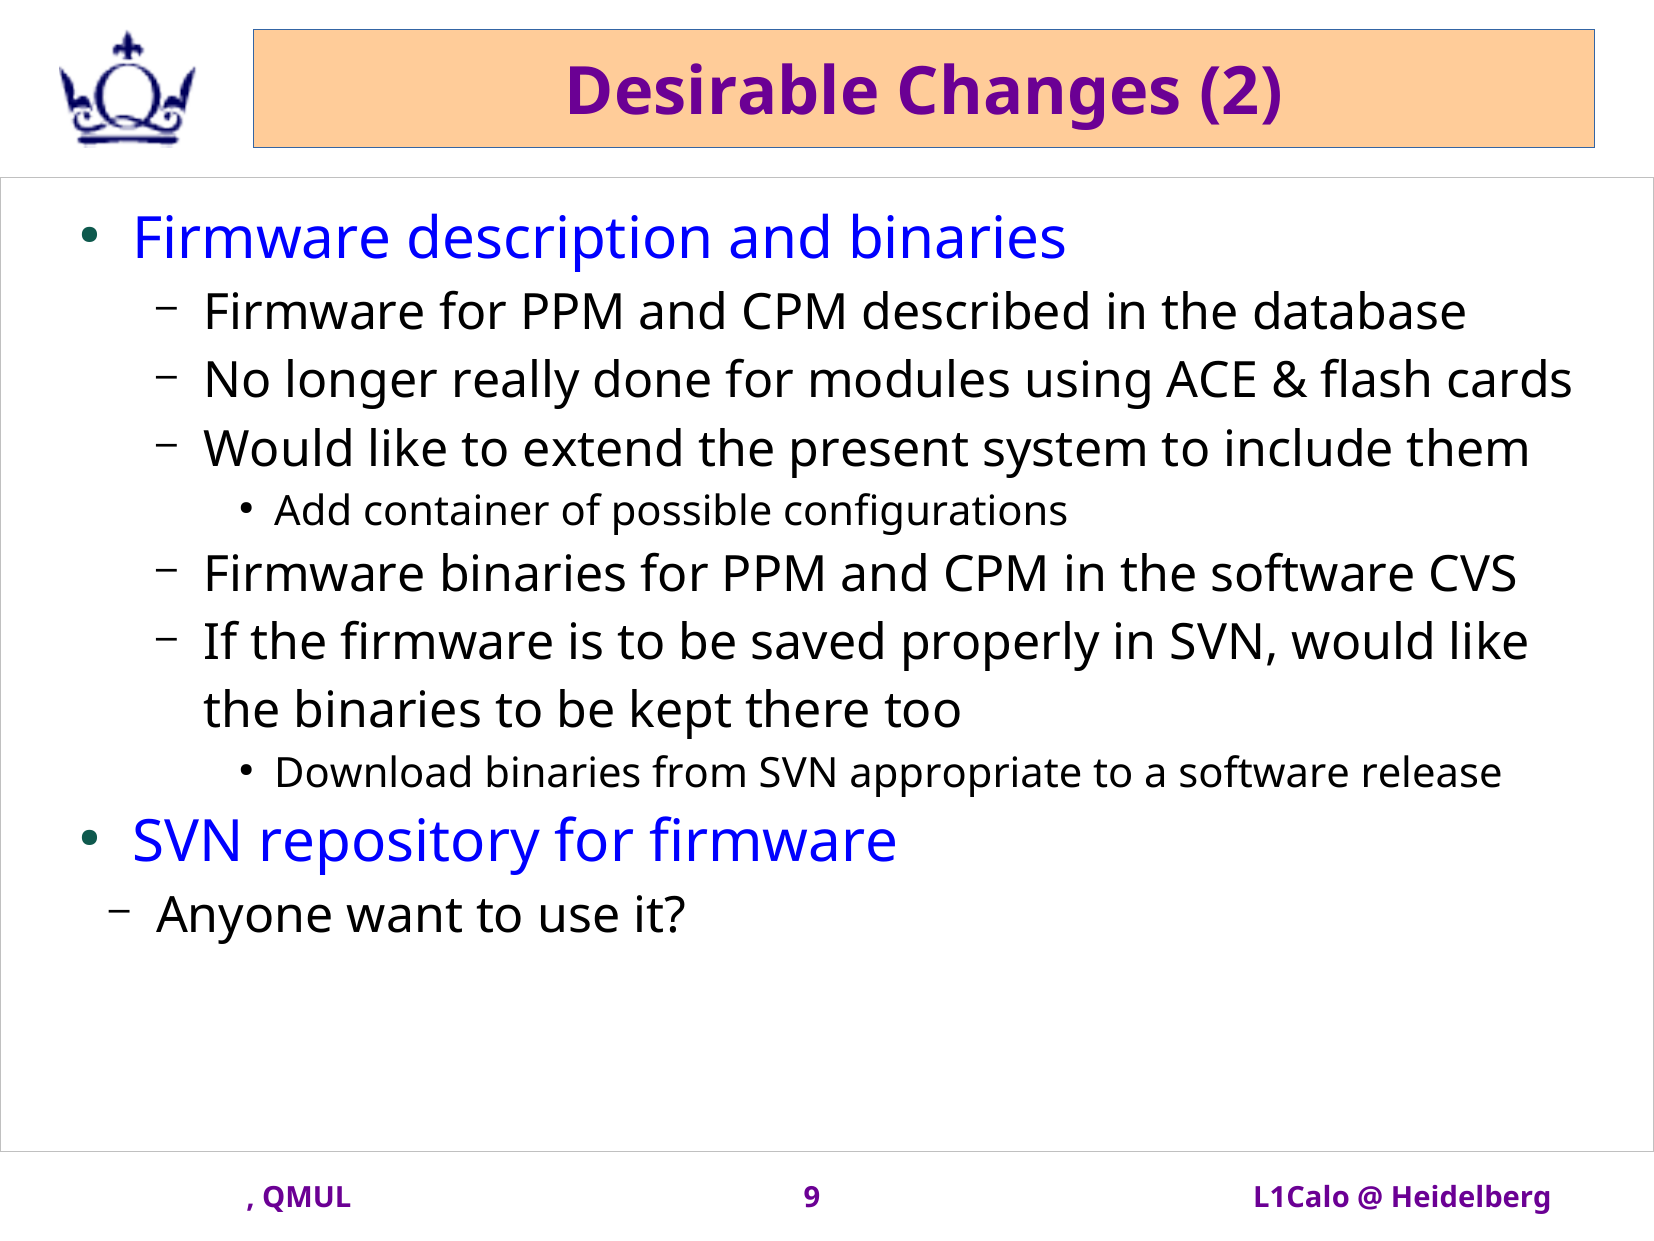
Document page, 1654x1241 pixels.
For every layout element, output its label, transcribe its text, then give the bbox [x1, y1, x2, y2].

list Firmware description and binaries Firmware for PPM and CPM described in the database No longer really done for modules using ACE & flash cards Would like to extend the present system to include them Add container of possible configurations Firmware binaries for PPM and CPM in the software CVS If the firmware is to be saved properly in SVN, would like the binaries to be kept there too Download binaries from SVN appropriate to a software release SVN repository for firmware Anyone want to use it? [61, 196, 1605, 1117]
picture [59, 29, 200, 148]
title Desirable Changes (2) [253, 29, 1595, 148]
